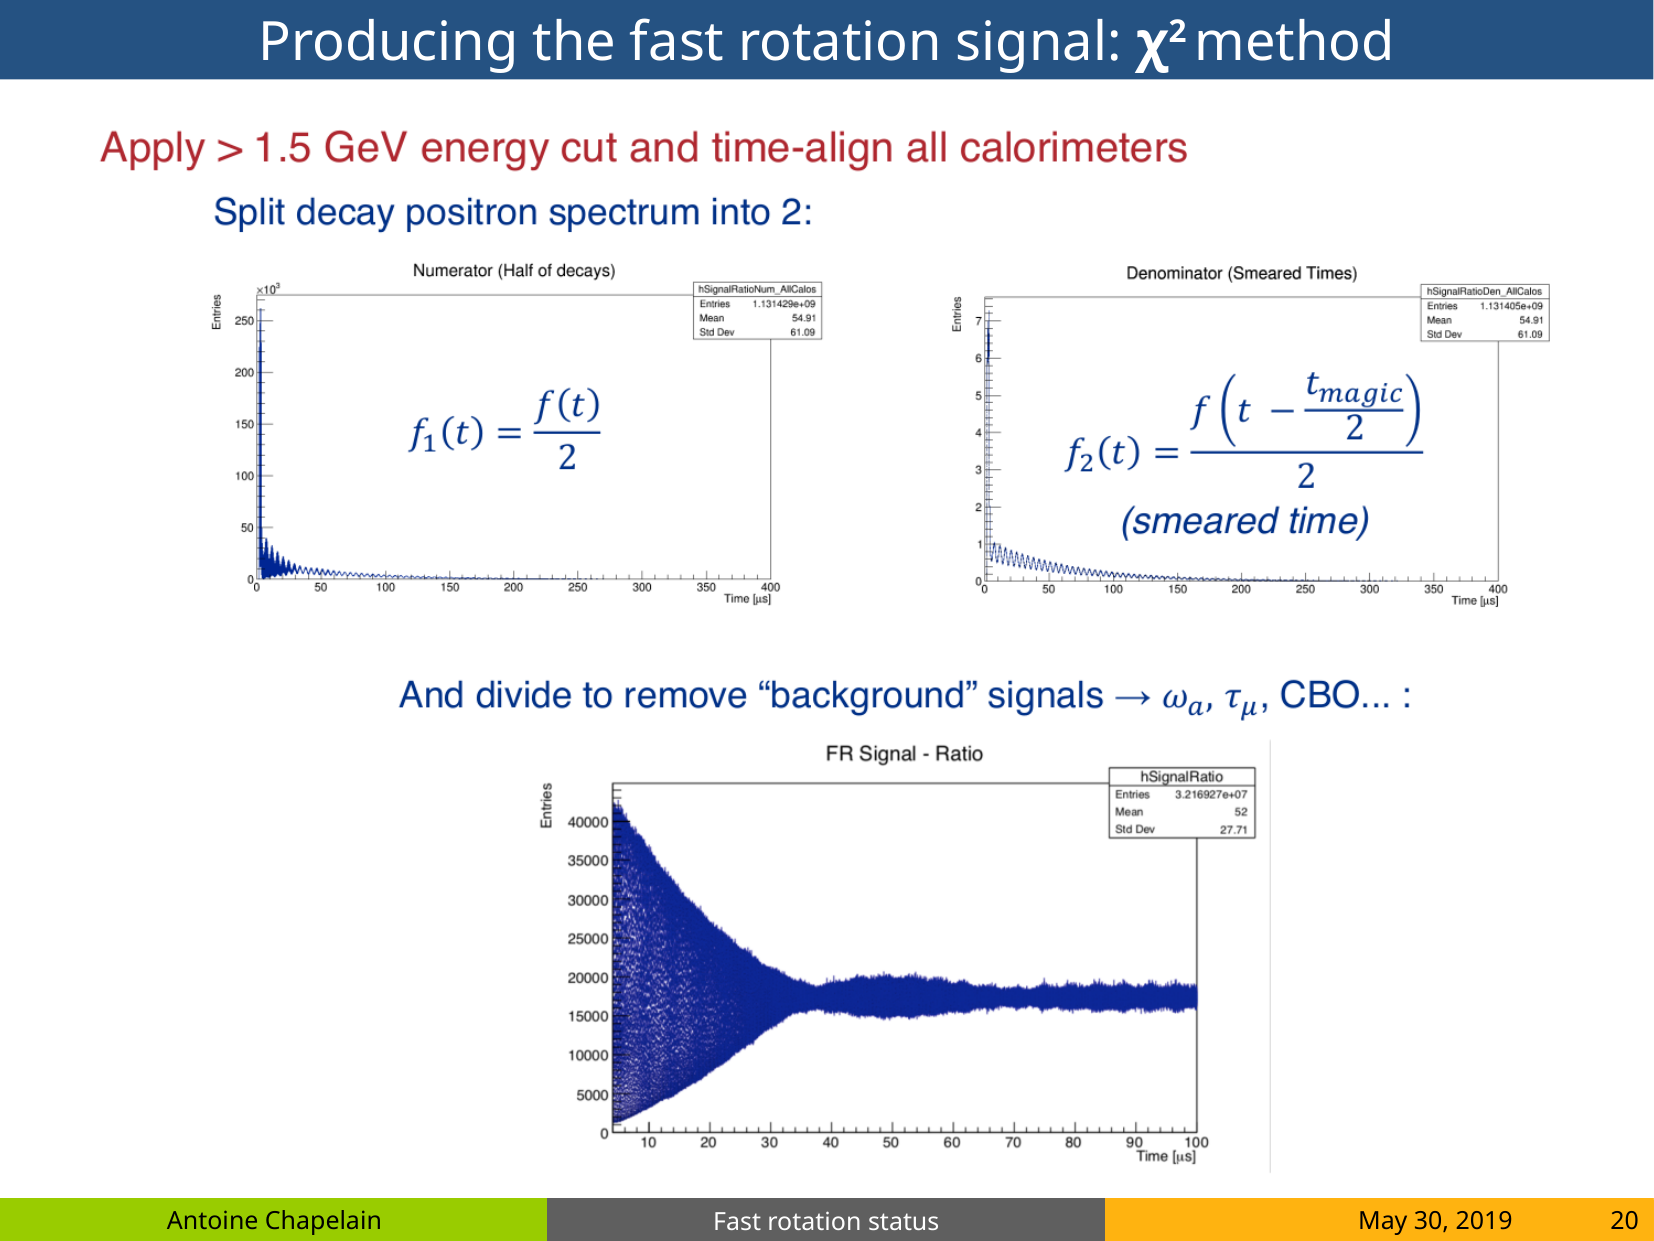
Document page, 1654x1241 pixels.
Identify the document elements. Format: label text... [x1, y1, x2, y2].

picture [92, 124, 1562, 1175]
title Producing the fast rotation signal: χ2 method [0, 0, 1654, 80]
